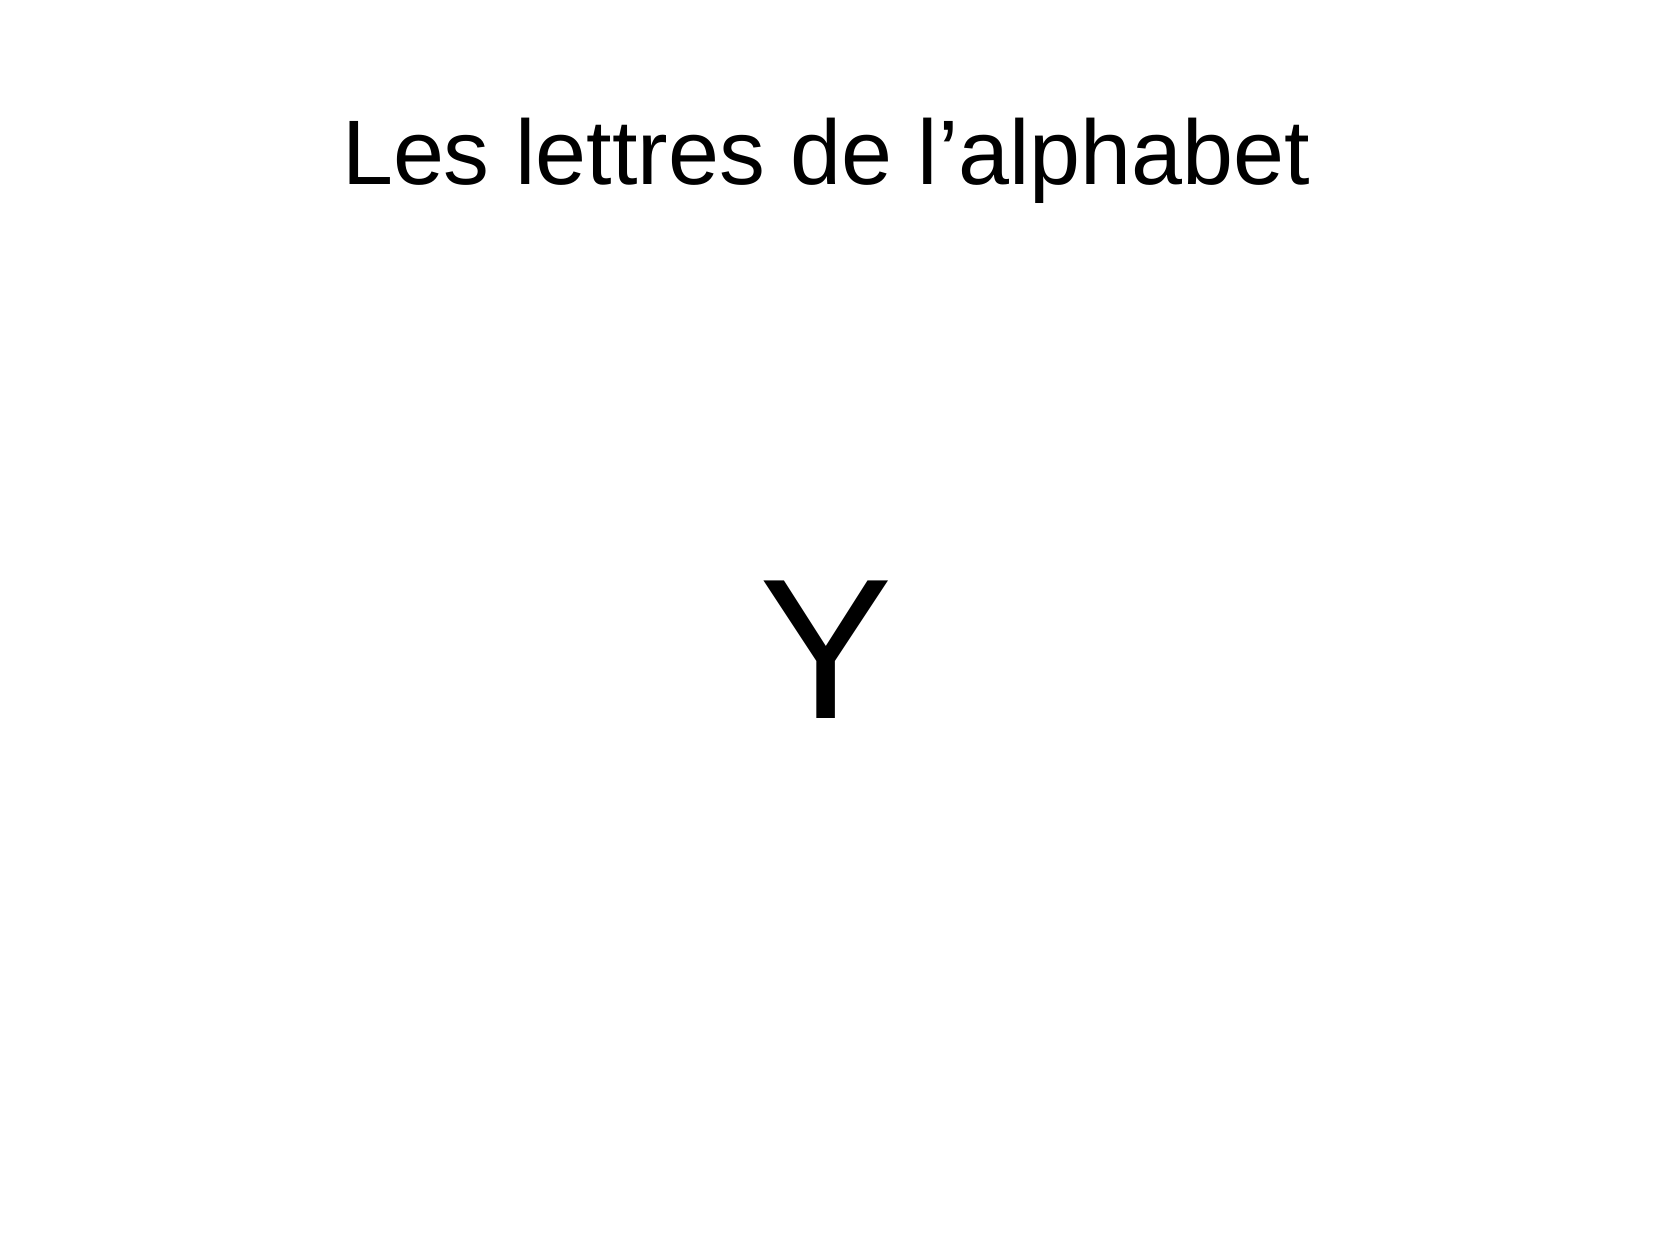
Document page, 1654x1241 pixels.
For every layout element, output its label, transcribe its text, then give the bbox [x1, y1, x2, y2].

title Les lettres de l’alphabet [82, 49, 1571, 257]
subtitle Y [82, 290, 1571, 1010]
